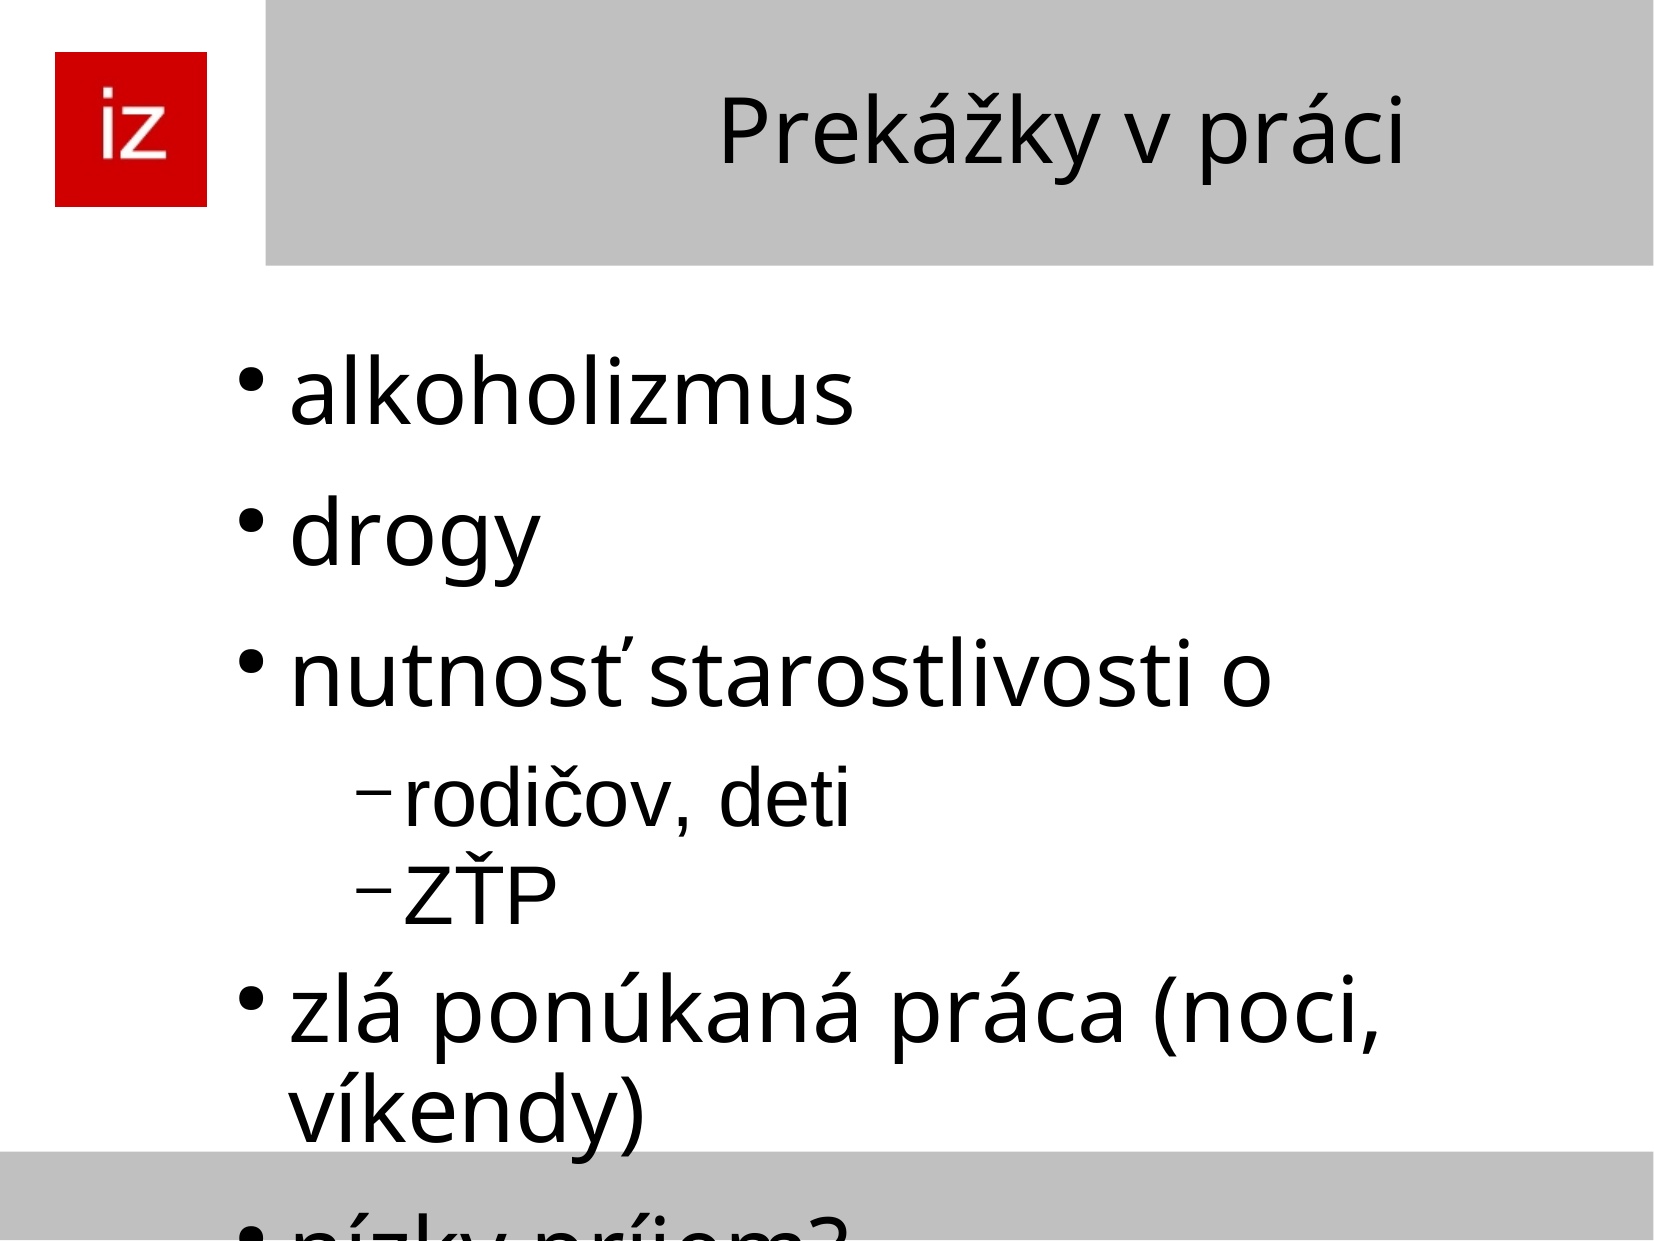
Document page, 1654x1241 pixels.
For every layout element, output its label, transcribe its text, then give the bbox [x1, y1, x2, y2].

picture [55, 52, 207, 207]
title Prekážky v práci [561, 29, 1565, 237]
list alkoholizmus drogy nutnosť starostlivosti o rodičov, deti ZŤP zlá ponúkaná práca (noci, víkendy) nízky príjem? [121, 344, 1533, 1139]
